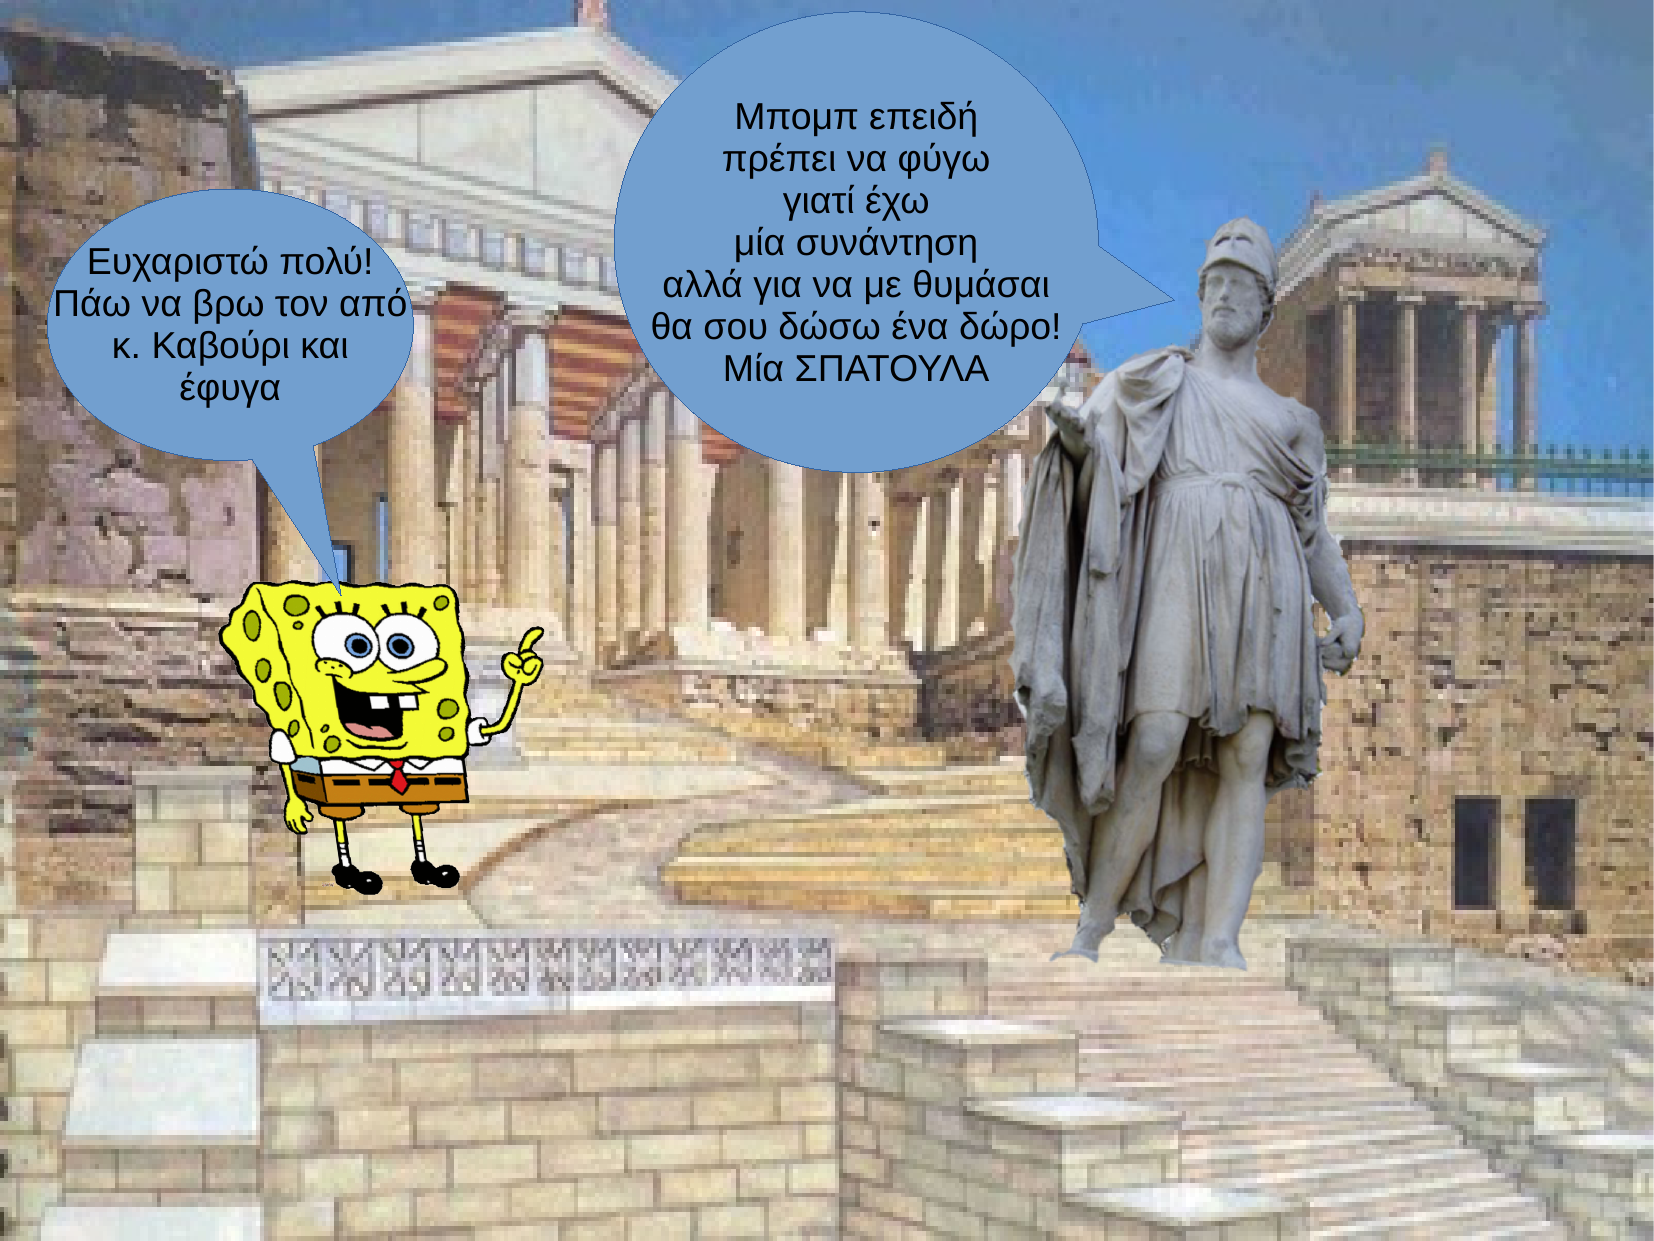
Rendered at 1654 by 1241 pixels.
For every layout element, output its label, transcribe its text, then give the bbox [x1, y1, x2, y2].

text_box Μπομπ επειδή πρέπει να φύγω γιατί έχω μία συνάντηση αλλά για να με θυμάσαι θα σου δώσω ένα δώρο! Μία ΣΠΑΤΟΥΛΑ [614, 11, 1175, 473]
text_box Ευχαριστώ πολύ! Πάω να βρω τον από κ. Καβούρι και έφυγα [47, 189, 414, 596]
picture [0, 0, 1654, 1241]
